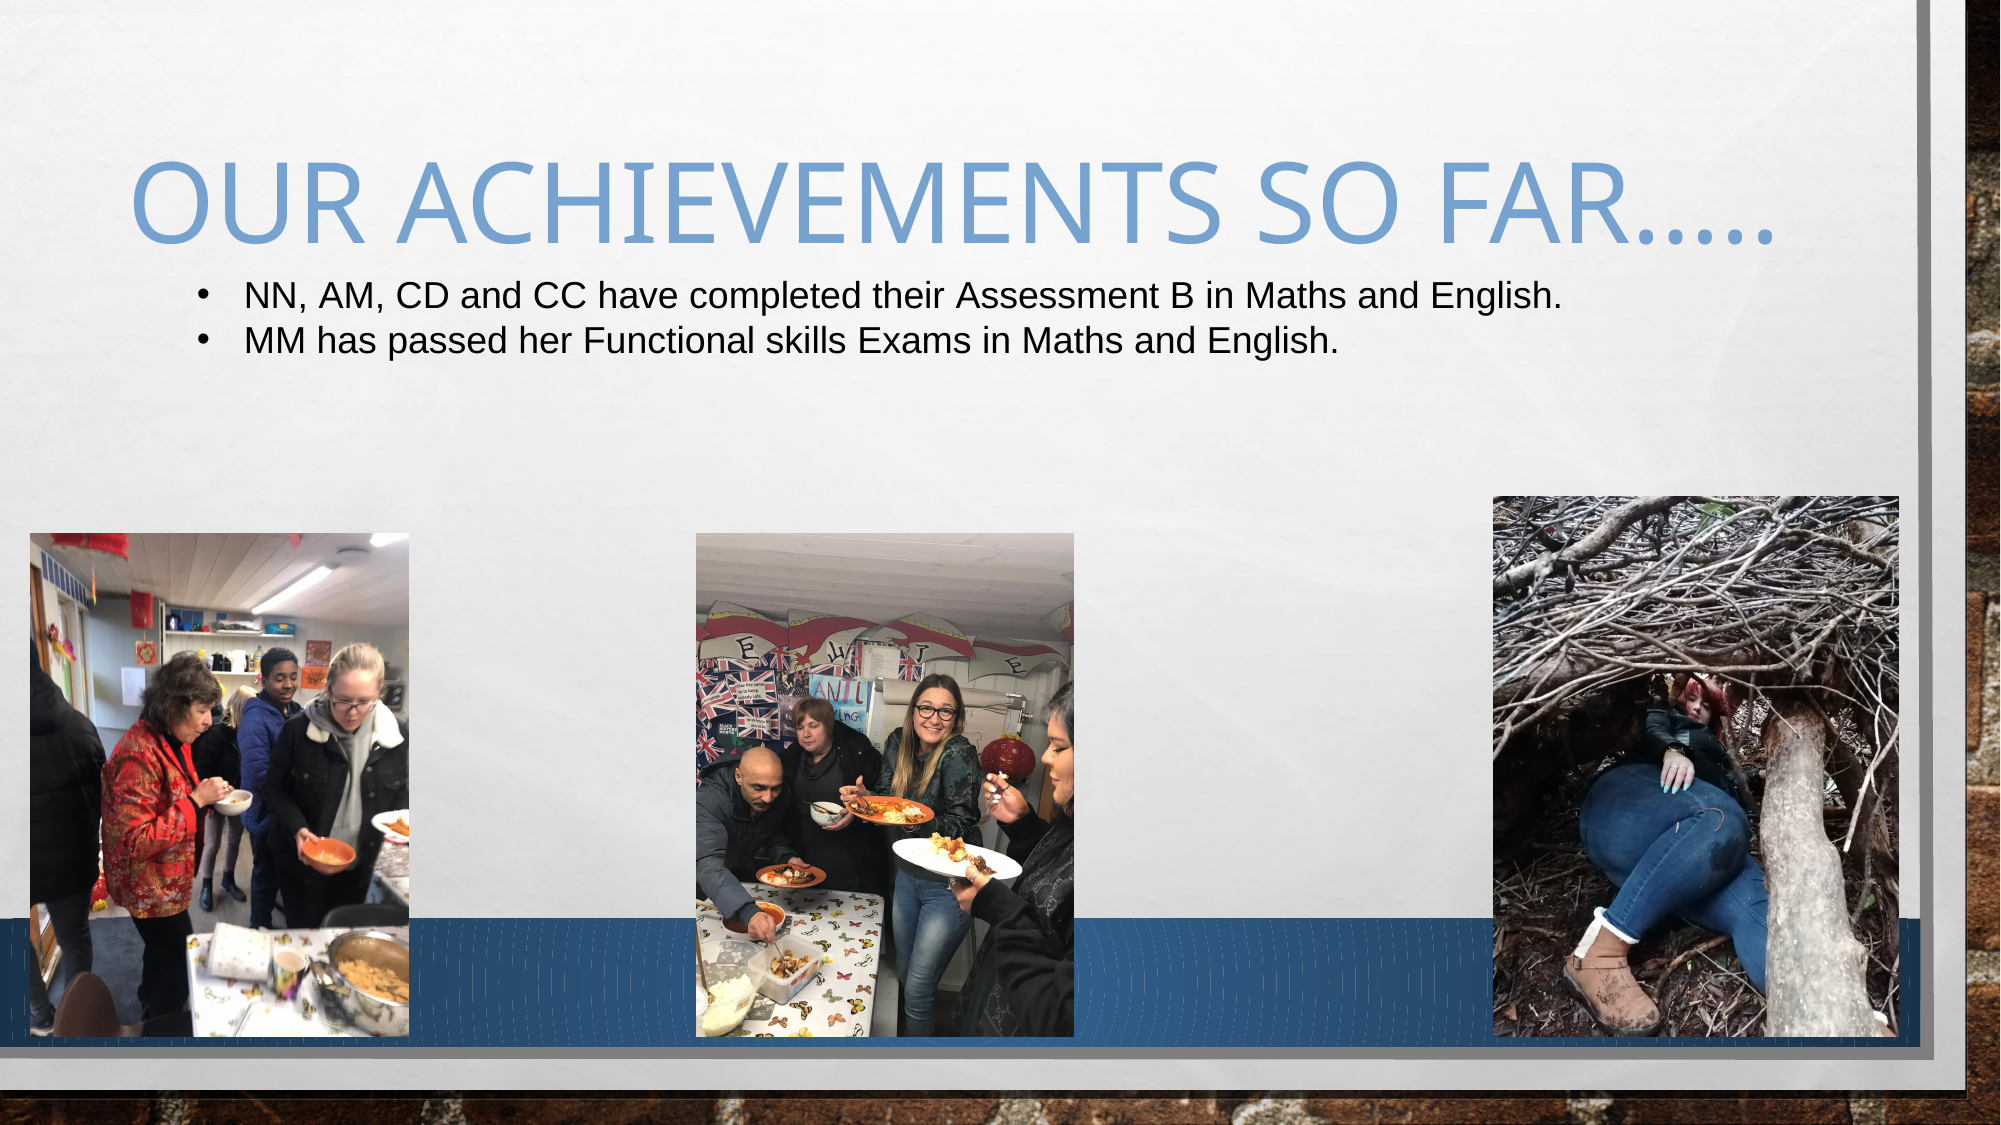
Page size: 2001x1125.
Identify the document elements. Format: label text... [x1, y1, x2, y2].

picture [1493, 496, 1899, 1037]
picture [696, 533, 1074, 1037]
text_box NN, AM, CD and CC have completed their Assessment B in Maths and English. MM has passed her Functional skills Exams in Maths and English. [181, 263, 1594, 460]
title Our achievements so far….. [112, 112, 1819, 302]
picture [30, 533, 409, 1037]
